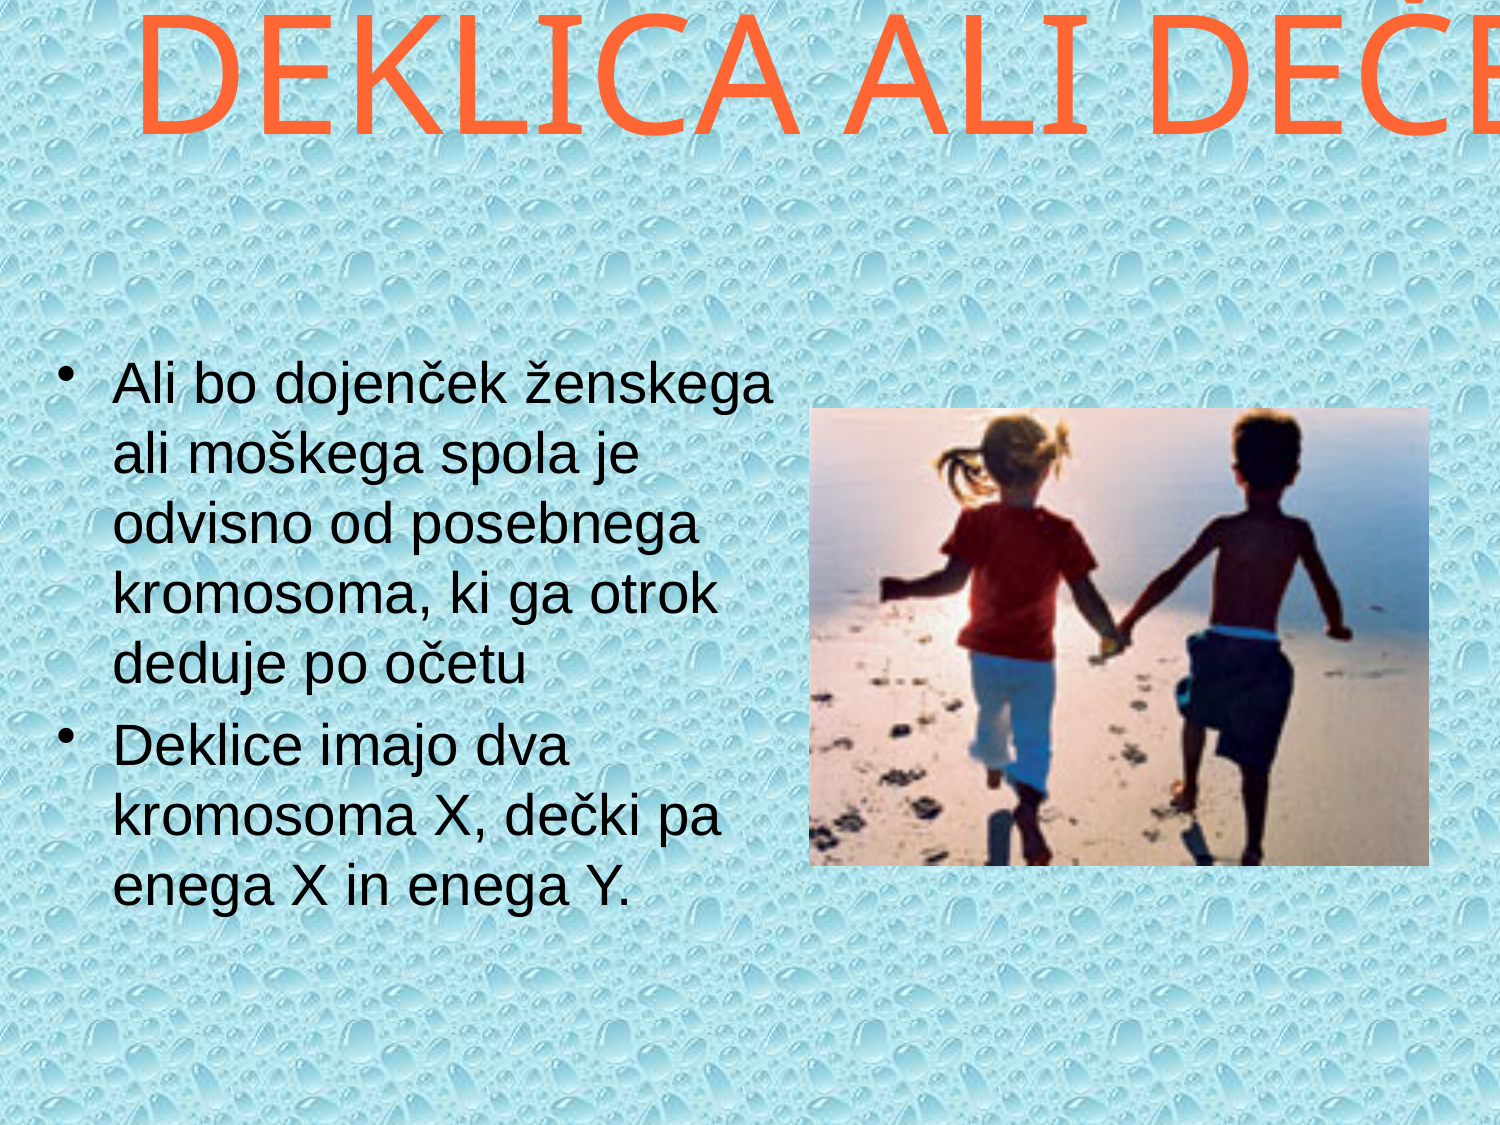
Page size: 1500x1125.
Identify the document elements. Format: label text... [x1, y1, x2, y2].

text_box DEKLICA ALI DEČEK [112, 0, 1388, 326]
text_box DEKLICA ALI DEČEK [1377, 40, 1388, 110]
list Ali bo dojenček ženskega ali moškega spola je odvisno od posebnega kromosoma, ki ga otrok deduje po očetu Deklice imajo dva kromosoma X, dečki pa enega X in enega Y. [41, 338, 809, 1094]
picture [1488, 28, 1500, 65]
picture [1488, 78, 1500, 121]
picture [0, 0, 1500, 1125]
